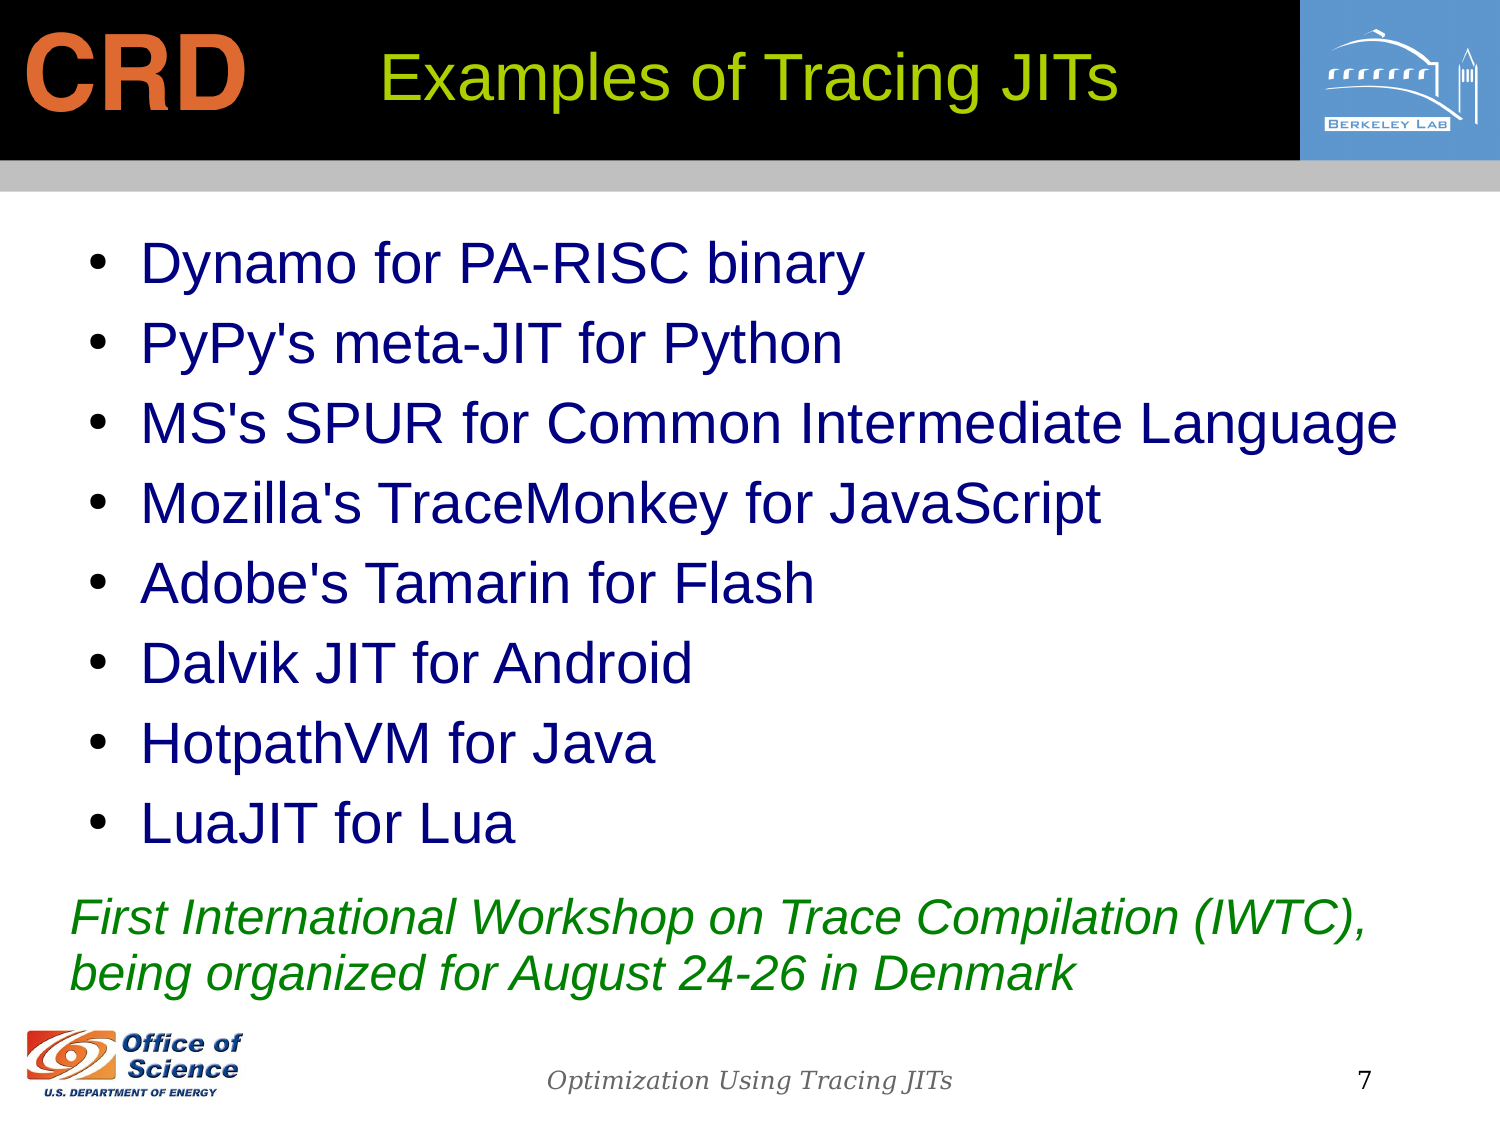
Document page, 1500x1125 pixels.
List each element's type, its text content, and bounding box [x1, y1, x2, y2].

picture [1300, 0, 1500, 160]
picture [22, 1026, 246, 1100]
title Examples of Tracing JITs [306, 0, 1194, 156]
picture [0, 0, 266, 149]
list Dynamo for PA-RISC binary PyPy's meta-JIT for Python MS's SPUR for Common Intermediate Language Mozilla's TraceMonkey for JavaScript Adobe's Tamarin for Flash Dalvik JIT for Android HotpathVM for Java LuaJIT for Lua First International Workshop on Trace Compilation (IWTC), being organized for August 24-26 in Denmark [69, 230, 1422, 1022]
